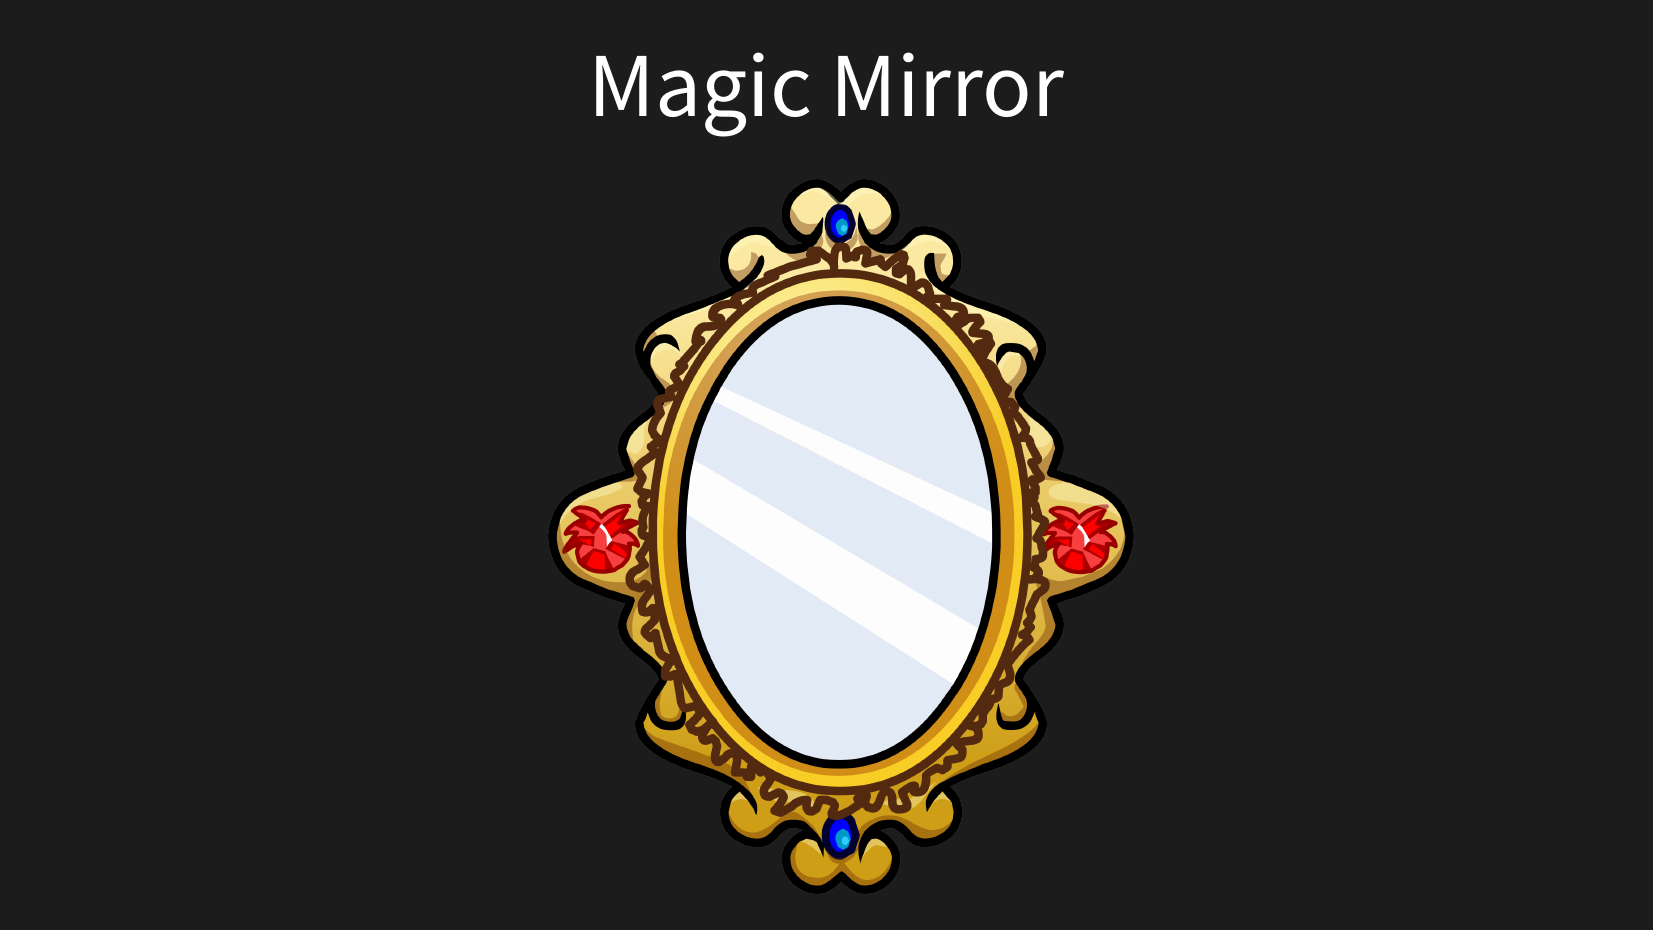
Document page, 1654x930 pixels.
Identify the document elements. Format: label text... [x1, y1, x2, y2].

picture [548, 179, 1134, 894]
title Magic Mirror [0, 16, 1653, 151]
